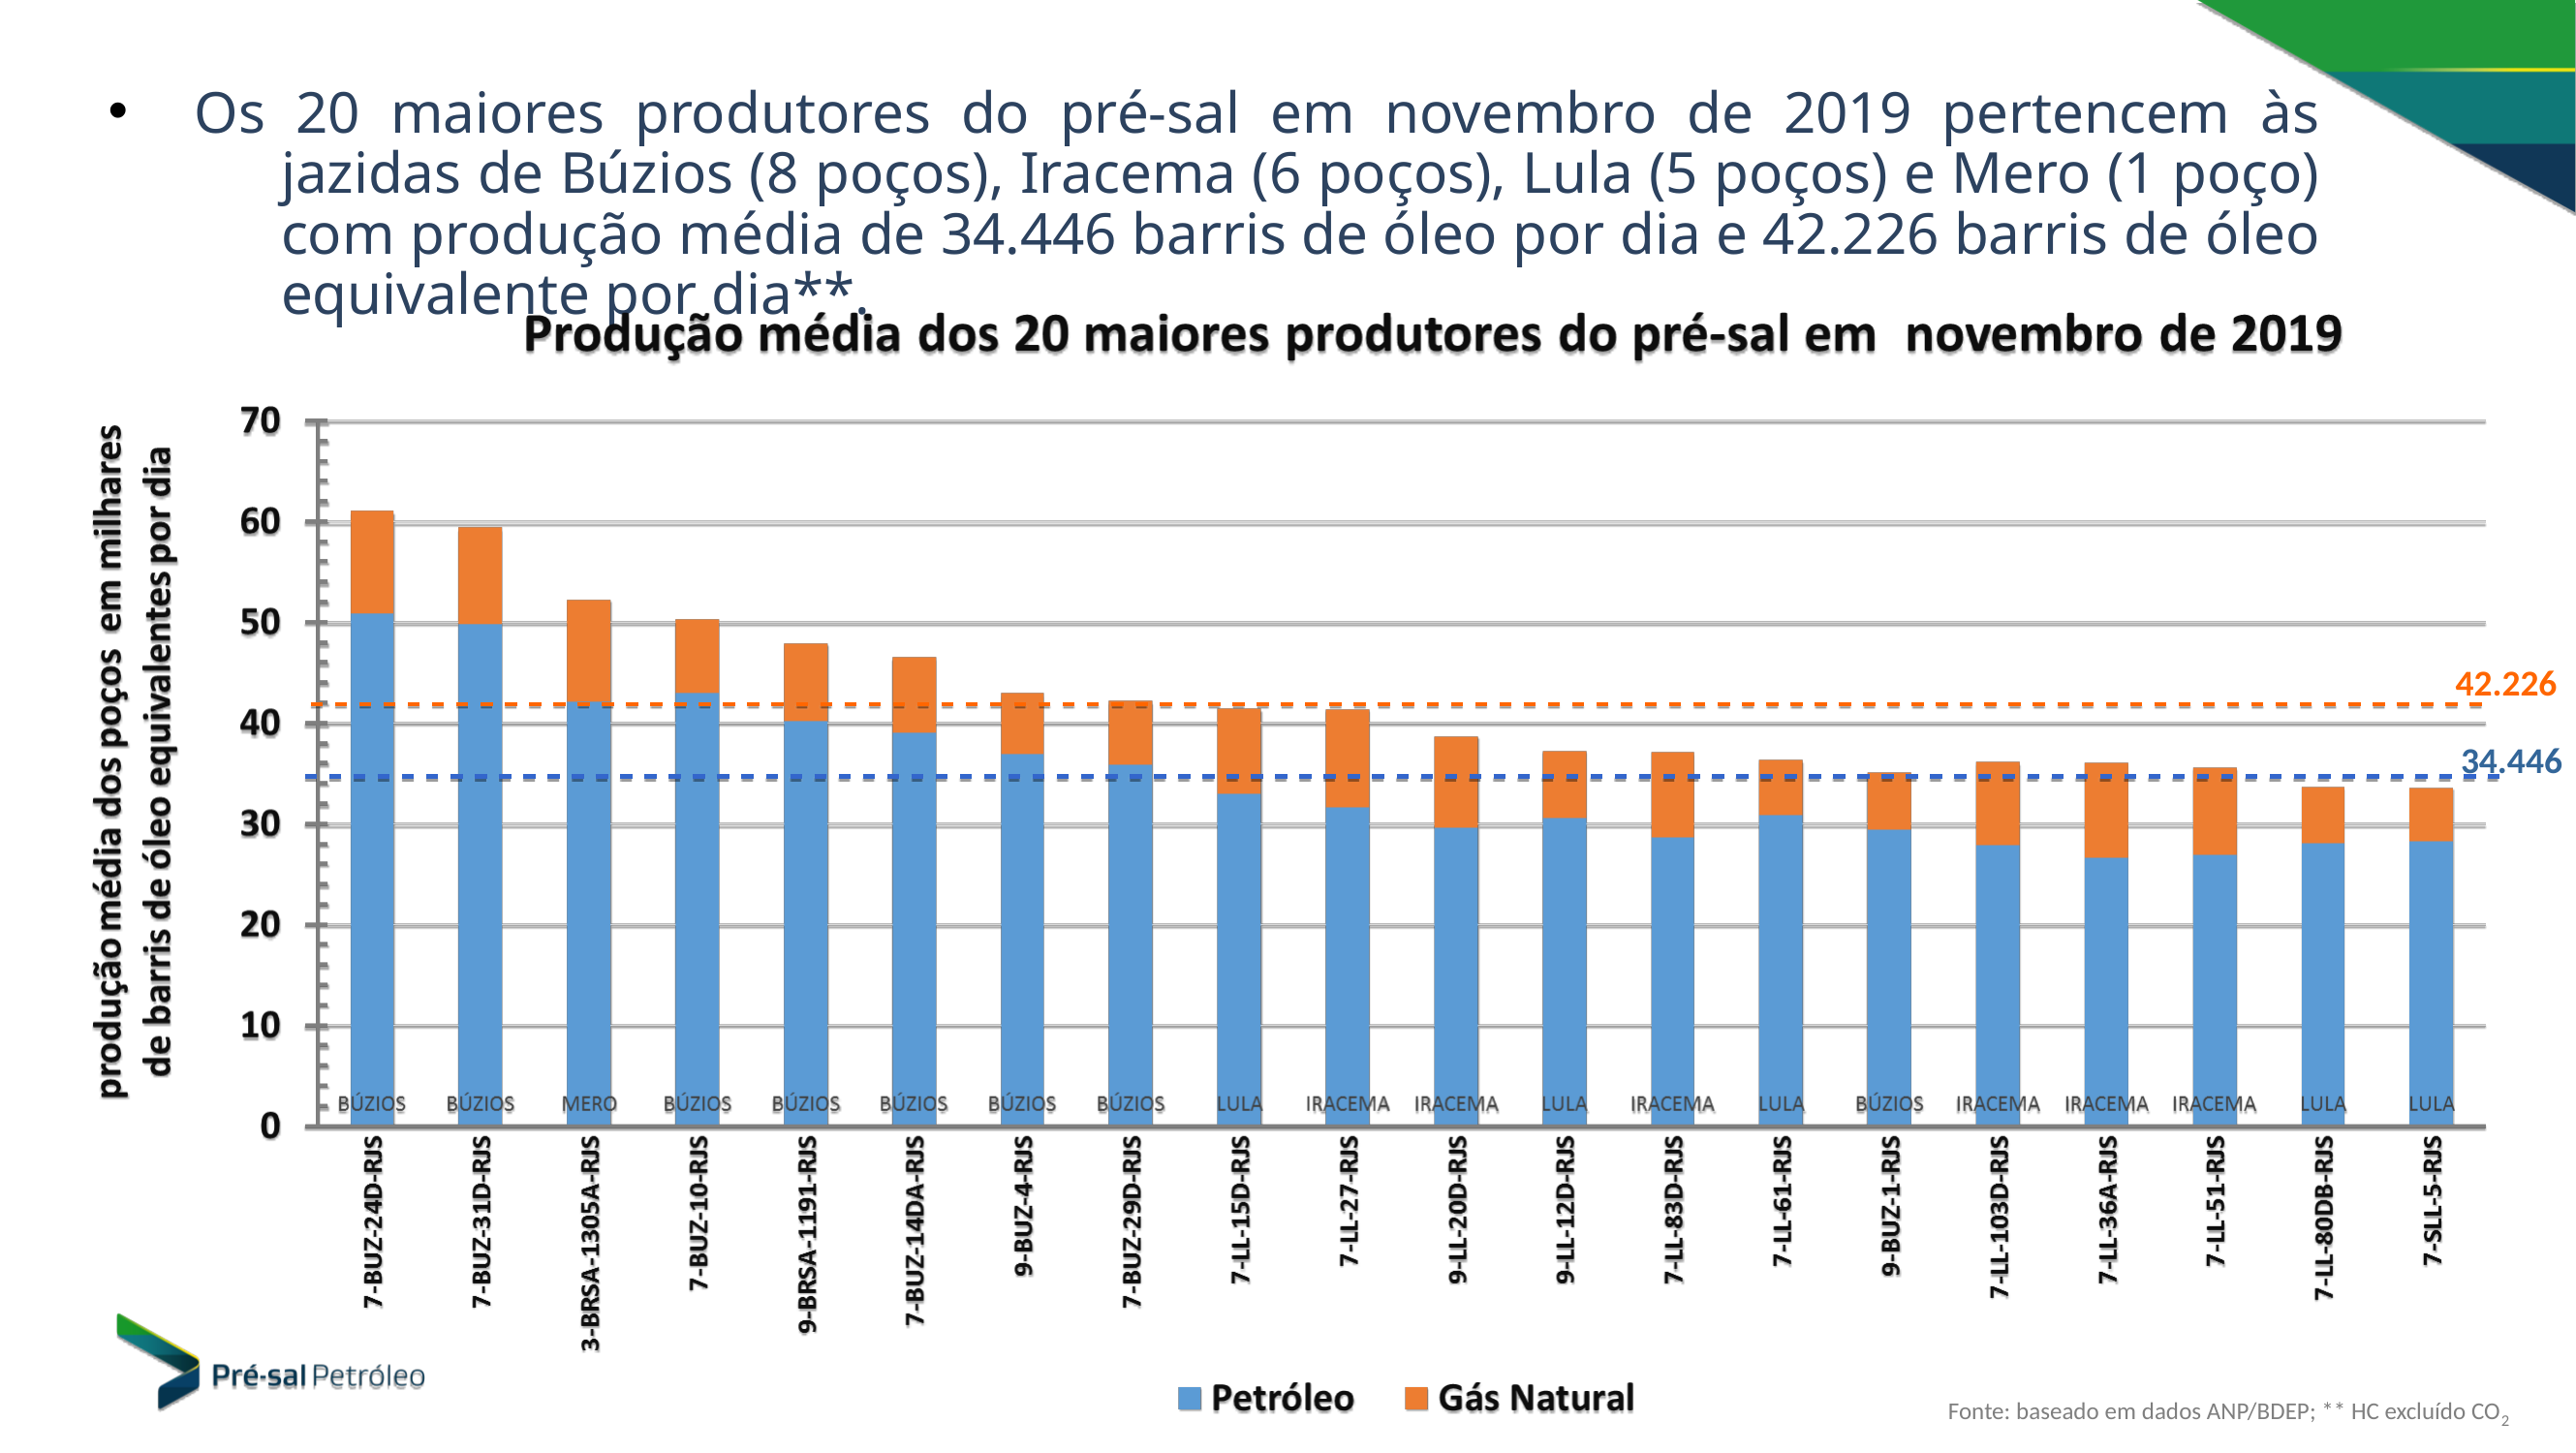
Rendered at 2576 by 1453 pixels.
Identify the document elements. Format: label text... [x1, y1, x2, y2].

text_box 42.226 [2440, 652, 2576, 712]
text_box 34.446 [2445, 729, 2576, 788]
text_box Os 20 maiores produtores do pré-sal em novembro de 2019 pertencem às jazidas de Búzios (8 poços), Iracema (6 poços), Lula (5 poços) e Mero (1 poço) com produção média de 34.446 barris de óleo por dia e 42.226 barris de óleo equivalente por dia**. [93, 76, 2335, 254]
text_box Fonte: baseado em dados ANP/BDEP; ** HC excluído CO2 [1933, 1388, 2535, 1433]
picture [16, 254, 2535, 1430]
